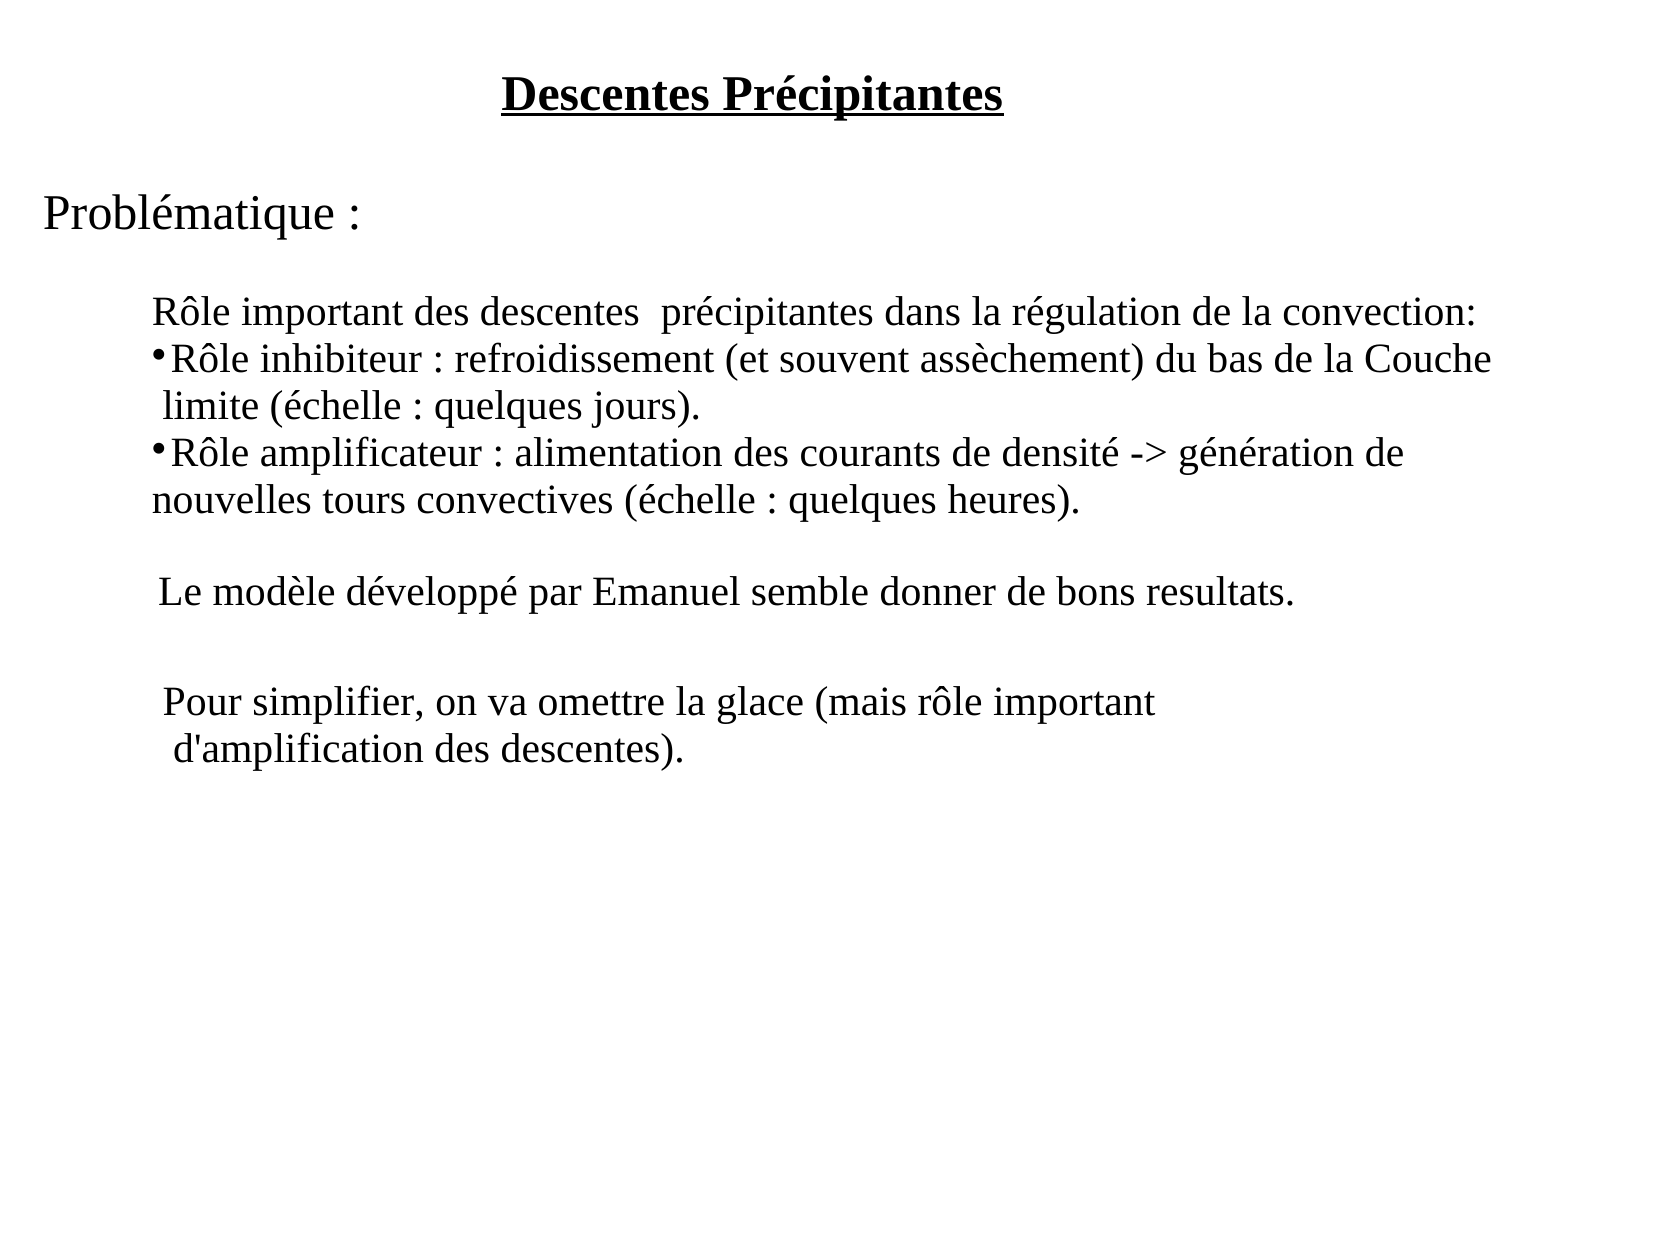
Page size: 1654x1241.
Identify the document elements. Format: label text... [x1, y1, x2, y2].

text_box Pour simplifier, on va omettre la glace (mais rôle important d'amplification des descentes). [162, 677, 1157, 772]
text_box Problématique : [42, 184, 362, 242]
text_box Descentes Précipitantes [501, 116, 1004, 122]
text_box Descentes Précipitantes [501, 64, 1004, 113]
text_box Le modèle développé par Emanuel semble donner de bons resultats. [158, 568, 1297, 616]
text_box Rôle important des descentes précipitantes dans la régulation de la convection: Rôle inhibiteur : refroidissement (et souvent assèchement) du bas de la Couche limite (échelle : quelques jours). Rôle amplificateur : alimentation des courants de densité -> génération de nouvelles tours convectives (échelle : quelques heures). [151, 288, 1494, 524]
